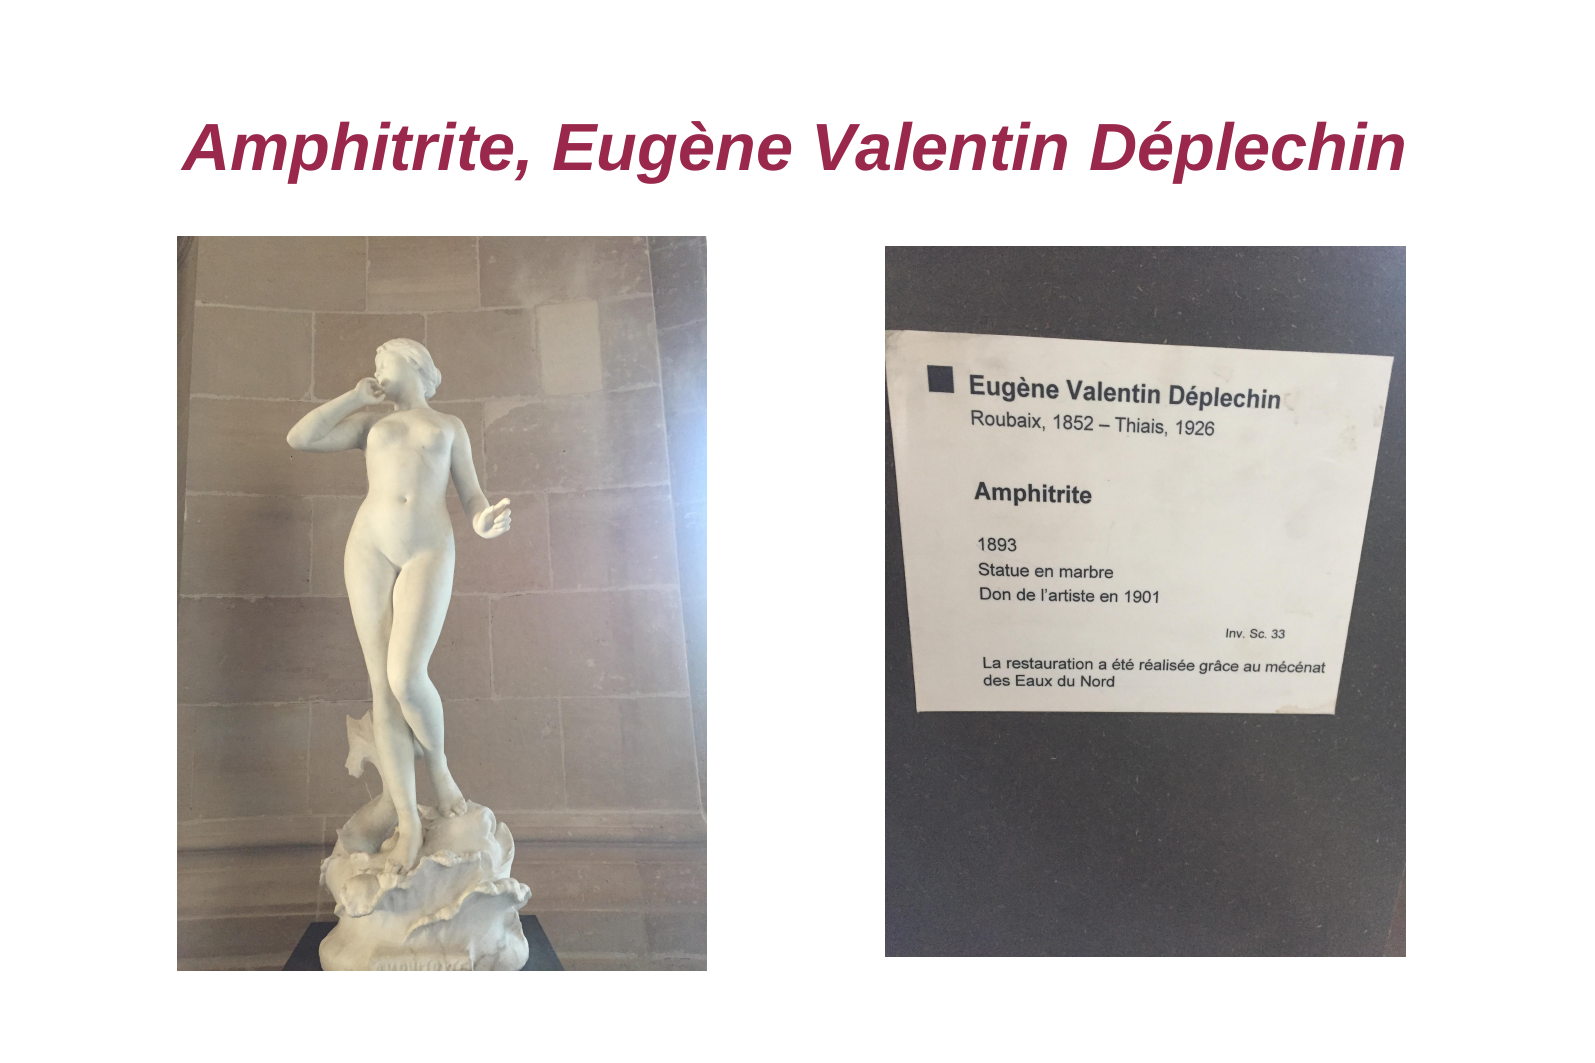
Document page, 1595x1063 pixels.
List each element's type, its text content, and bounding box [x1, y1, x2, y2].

picture [885, 246, 1406, 957]
title Amphitrite, Eugène Valentin Déplechin [114, 59, 1477, 237]
picture [177, 236, 707, 971]
